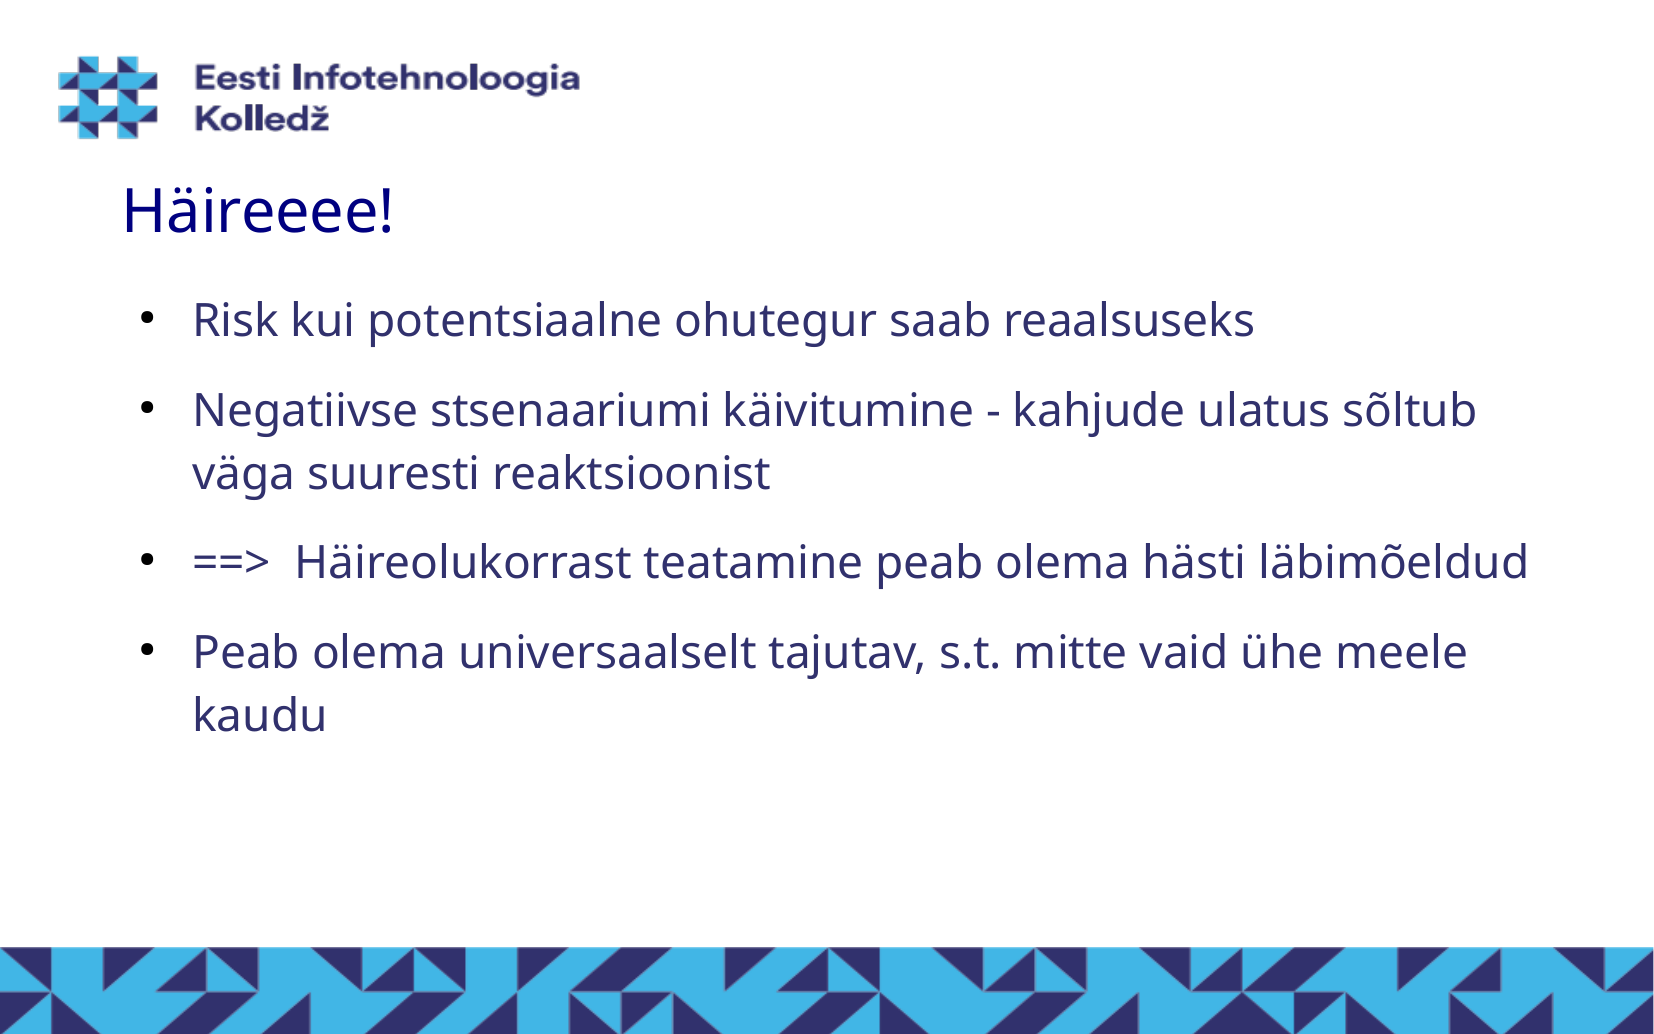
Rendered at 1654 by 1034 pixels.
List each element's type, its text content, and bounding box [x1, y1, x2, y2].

list Risk kui potentsiaalne ohutegur saab reaalsuseks Negatiivse stsenaariumi käivitumine - kahjude ulatus sõltub väga suuresti reaktsioonist ==> Häireolukorrast teatamine peab olema hästi läbimõeldud Peab olema universaalselt tajutav, s.t. mitte vaid ühe meele kaudu [121, 287, 1533, 943]
title Häireeee! [121, 123, 1533, 287]
